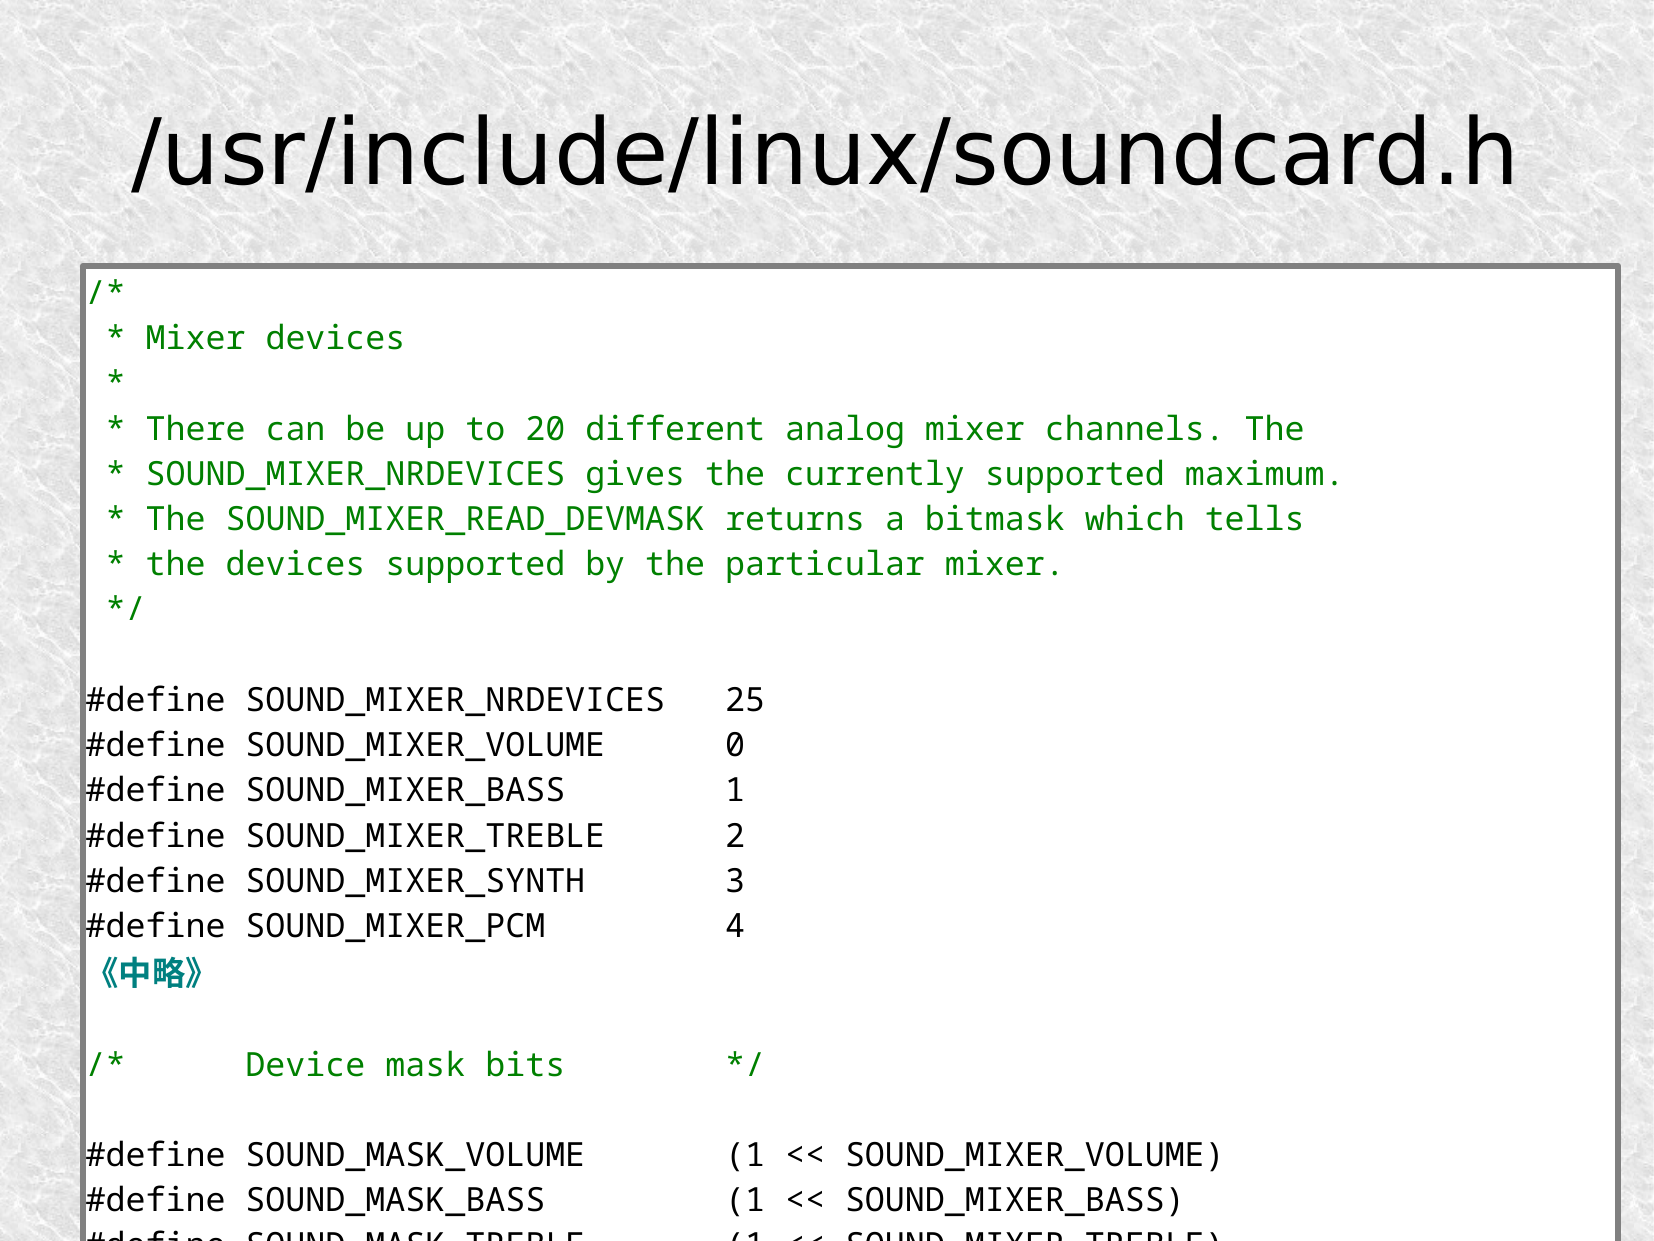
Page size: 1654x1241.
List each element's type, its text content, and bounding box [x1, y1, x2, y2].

picture [0, 0, 1654, 1241]
list /* * Mixer devices * * There can be up to 20 different analog mixer channels. The * SOUND_MIXER_NRDEVICES gives the currently supported maximum. * The SOUND_MIXER_READ_DEVMASK returns a bitmask which tells * the devices supported by the particular mixer. */ #define SOUND_MIXER_NRDEVICES 25 #define SOUND_MIXER_VOLUME 0 #define SOUND_MIXER_BASS 1 #define SOUND_MIXER_TREBLE 2 #define SOUND_MIXER_SYNTH 3 #define SOUND_MIXER_PCM 4 《中略》 /* Device mask bits */ #define SOUND_MASK_VOLUME (1 << SOUND_MIXER_VOLUME) #define SOUND_MASK_BASS (1 << SOUND_MIXER_BASS) #define SOUND_MASK_TREBLE (1 << SOUND_MIXER_TREBLE) #define SOUND_MASK_SYNTH (1 << SOUND_MIXER_SYNTH) #define SOUND_MASK_PCM (1 << SOUND_MIXER_PCM) [82, 265, 1619, 1192]
title /usr/include/linux/soundcard.h [82, 49, 1571, 257]
